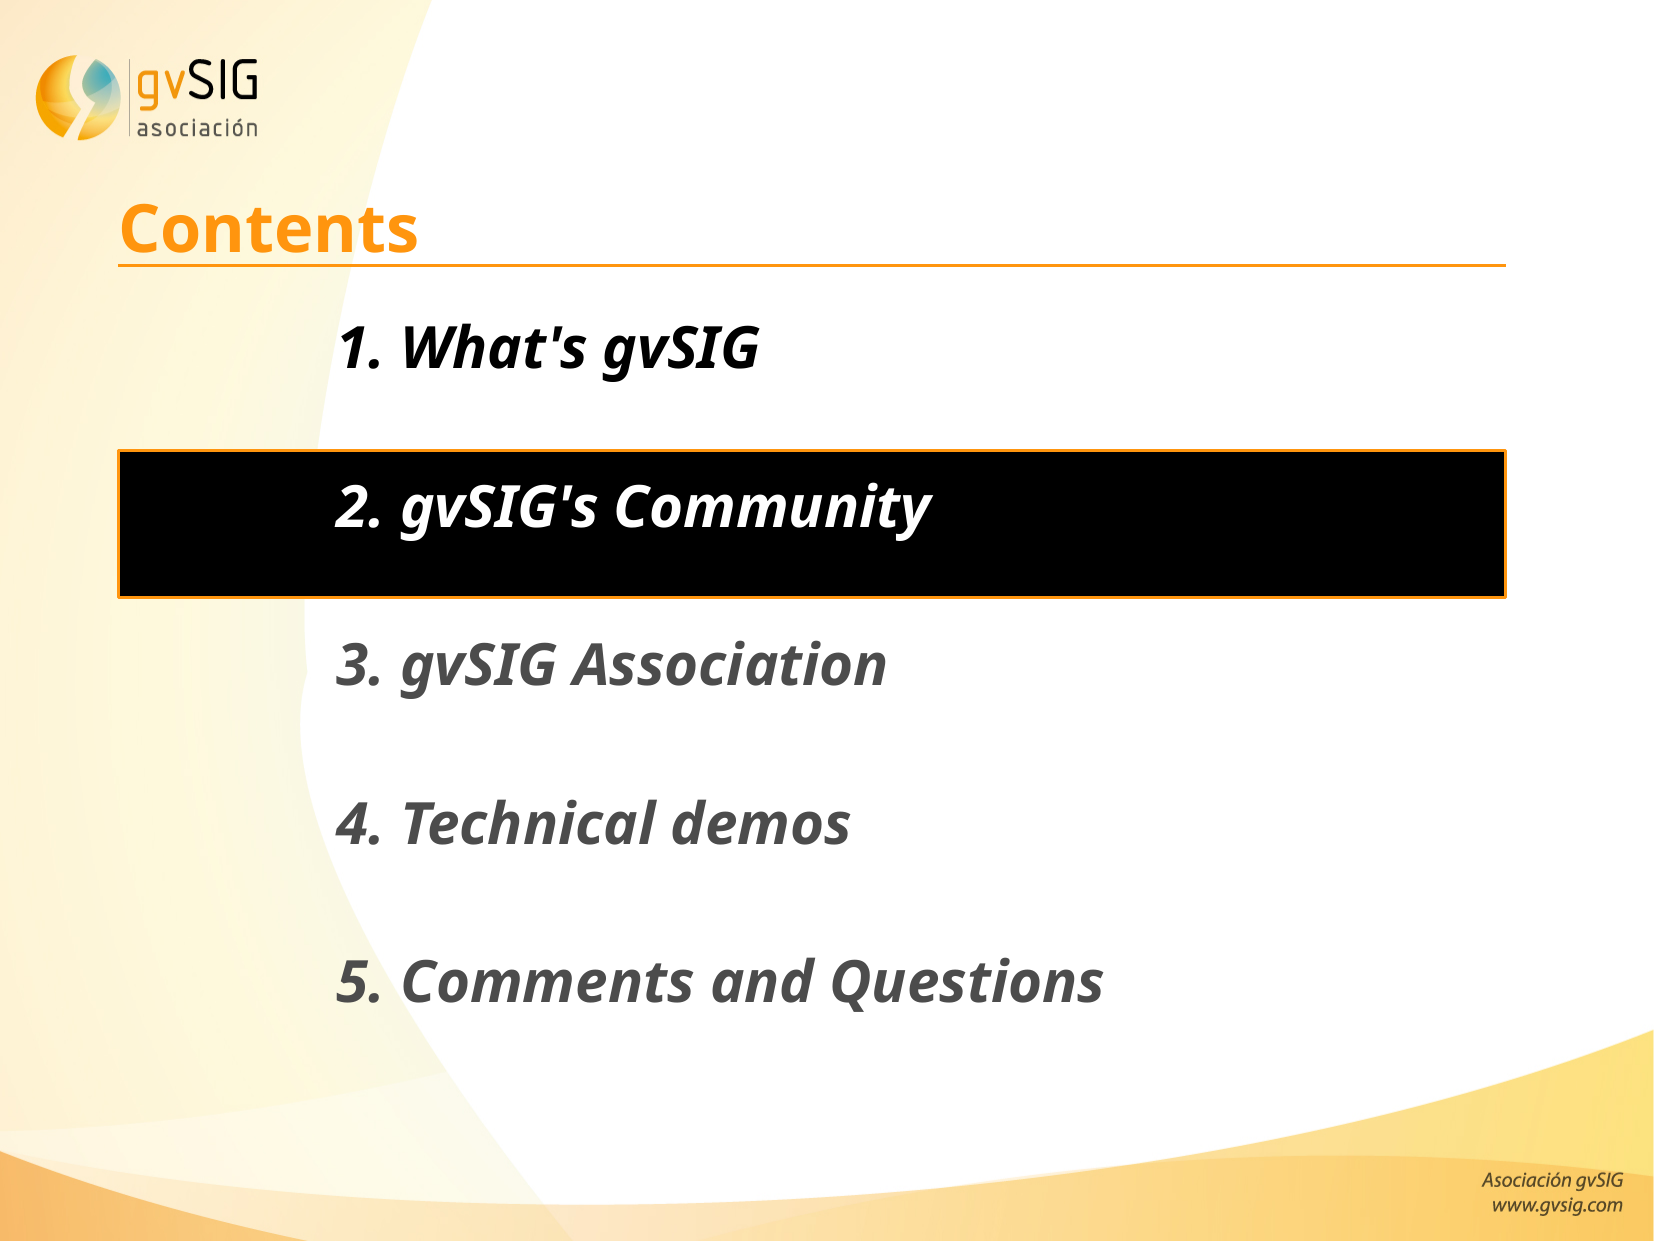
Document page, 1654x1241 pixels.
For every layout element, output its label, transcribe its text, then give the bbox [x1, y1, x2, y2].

text_box [118, 450, 336, 598]
text_box [1447, 450, 1506, 598]
title 1. What's gvSIG 2. gvSIG's Community 3. gvSIG Association 4. Technical demos 5. Comments and Questions [336, 357, 1447, 970]
picture [0, 0, 1654, 1241]
title Contents [118, 177, 1607, 276]
